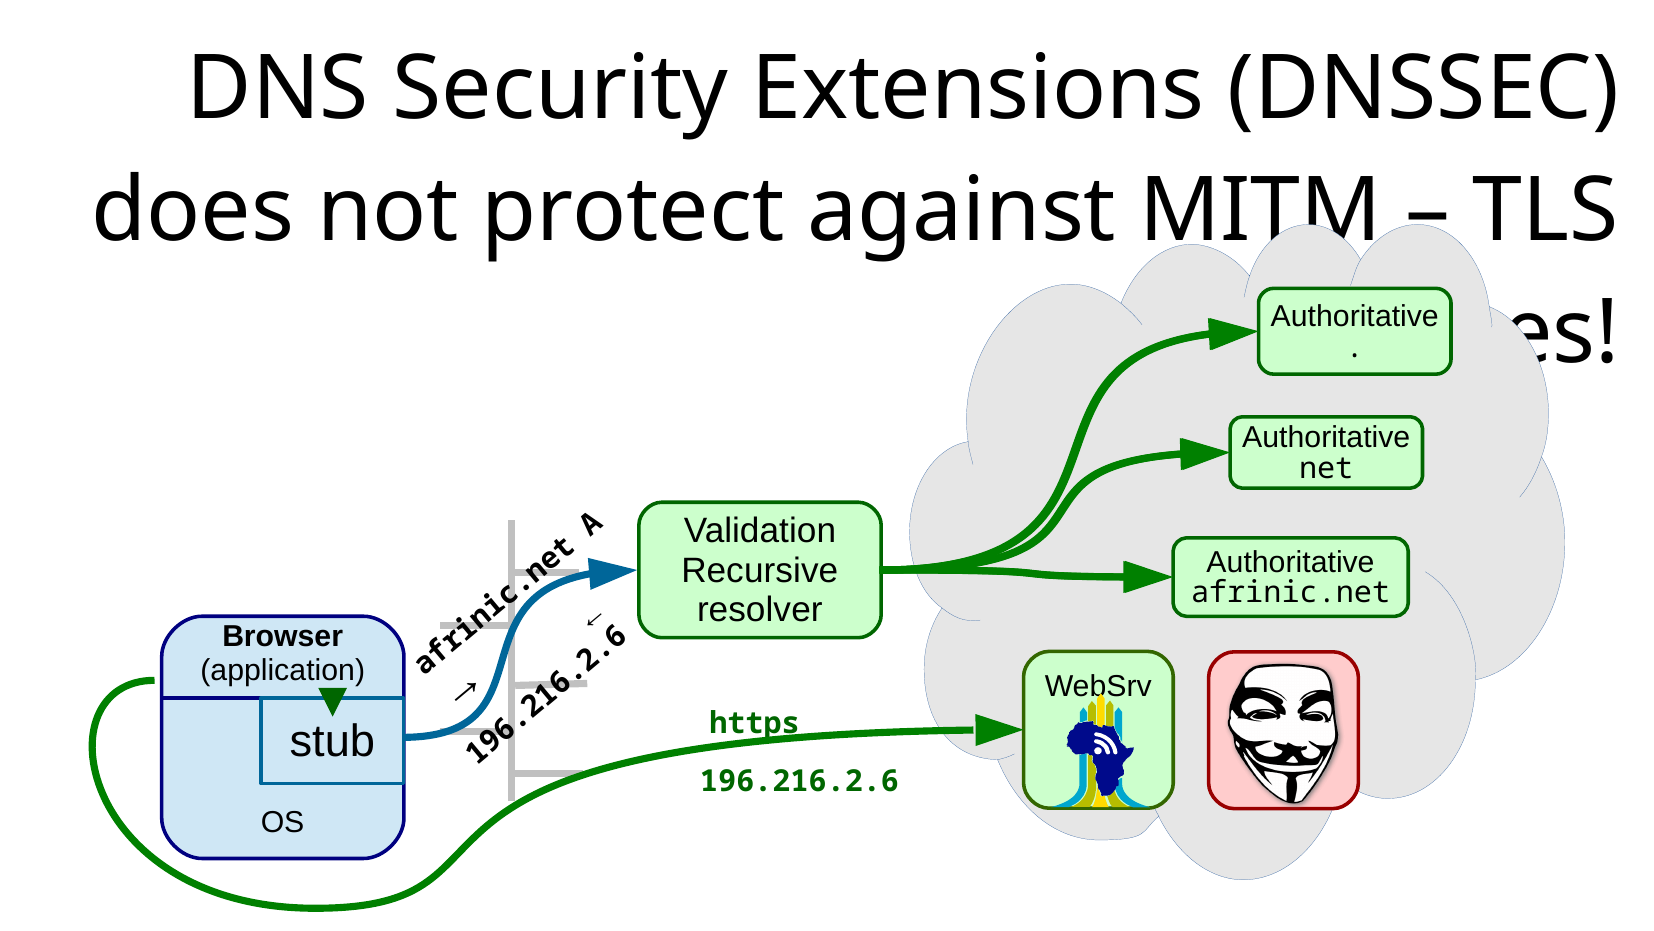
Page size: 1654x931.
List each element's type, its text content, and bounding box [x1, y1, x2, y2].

title DNS Security Extensions (DNSSEC) does not protect against MITM – TLS does! [1, 23, 1620, 221]
picture [88, 224, 1565, 912]
